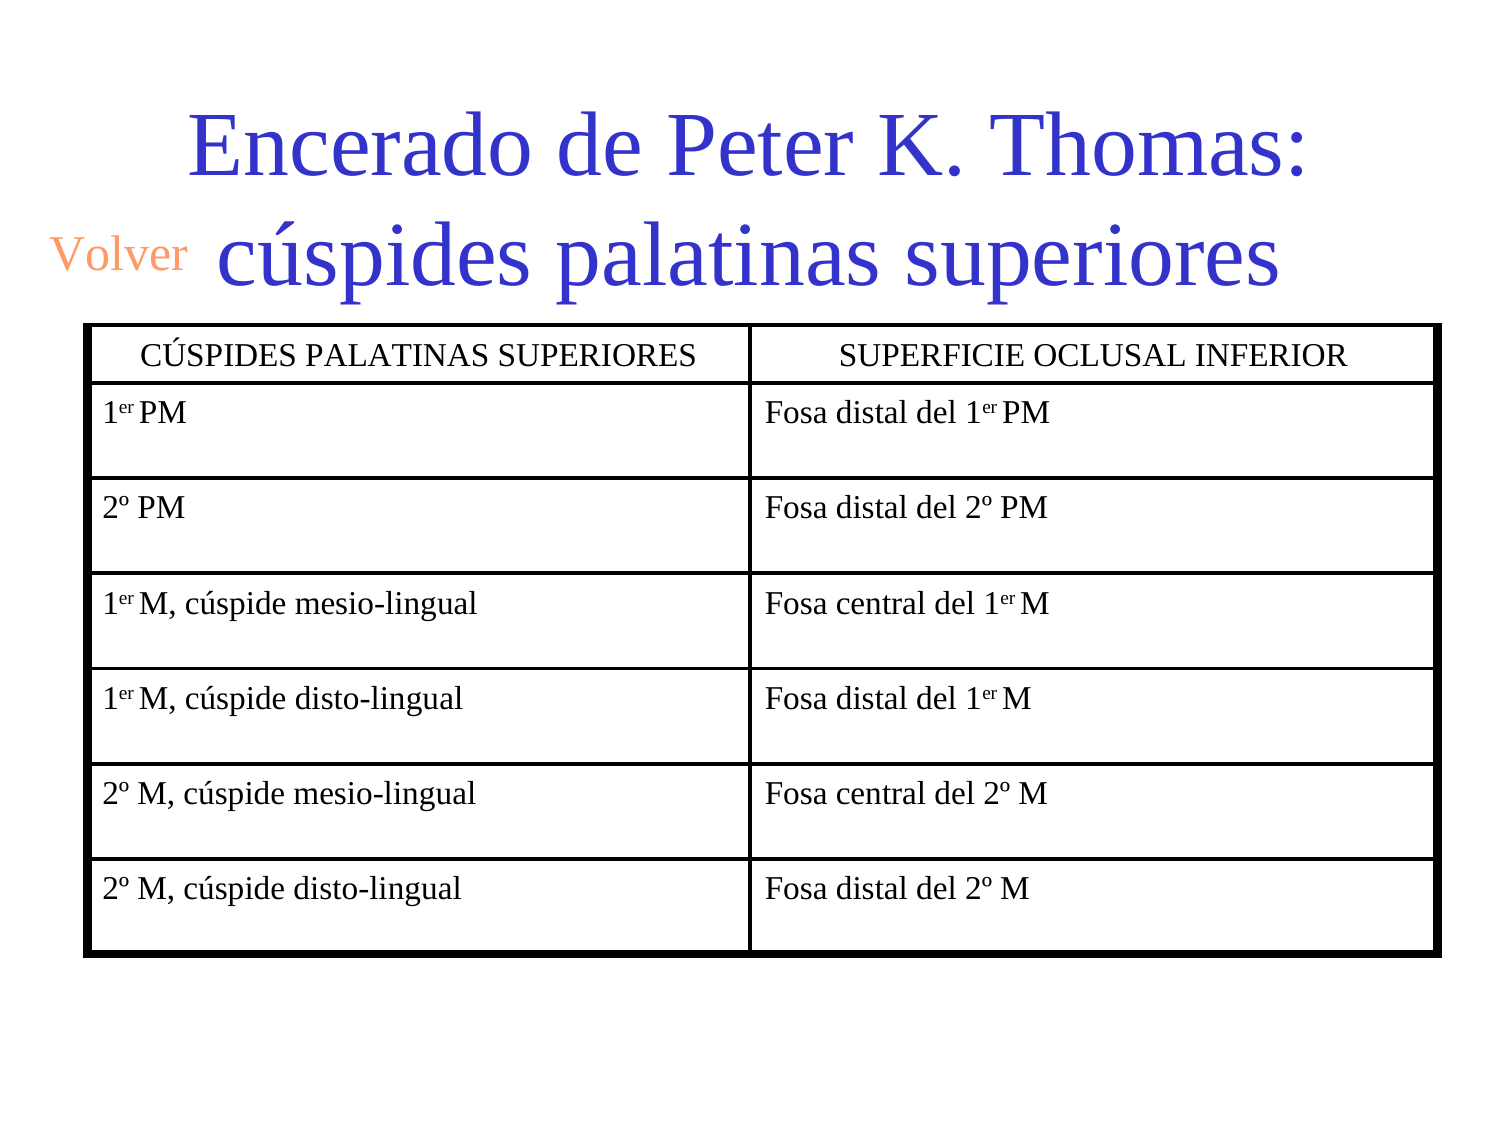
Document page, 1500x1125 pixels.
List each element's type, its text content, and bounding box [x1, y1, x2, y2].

table_cell Fosa distal del 1er PM [752, 385, 1433, 476]
table_cell 2º M, cúspide mesio-lingual [92, 766, 748, 857]
table_cell Fosa distal del 1er M [752, 670, 1433, 762]
table_cell 2º M, cúspide disto-lingual [92, 861, 748, 950]
table_header CÚSPIDES PALATINAS SUPERIORES [92, 327, 748, 381]
table_cell Fosa central del 1er M [752, 575, 1433, 667]
table_cell 2º PM [92, 480, 748, 571]
table_cell Fosa distal del 2º M [752, 861, 1433, 950]
table_cell 1er M, cúspide mesio-lingual [92, 575, 748, 667]
table_header SUPERFICIE OCLUSAL INFERIOR [752, 327, 1433, 381]
text_box Volver [24, 212, 213, 288]
table_cell Fosa distal del 2º PM [752, 480, 1433, 571]
table_cell Fosa central del 2º M [752, 766, 1433, 857]
table_cell 1er M, cúspide disto-lingual [92, 670, 748, 762]
title Encerado de Peter K. Thomas: cúspides palatinas superiores [112, 76, 1388, 312]
table_cell 1er PM [92, 385, 748, 476]
